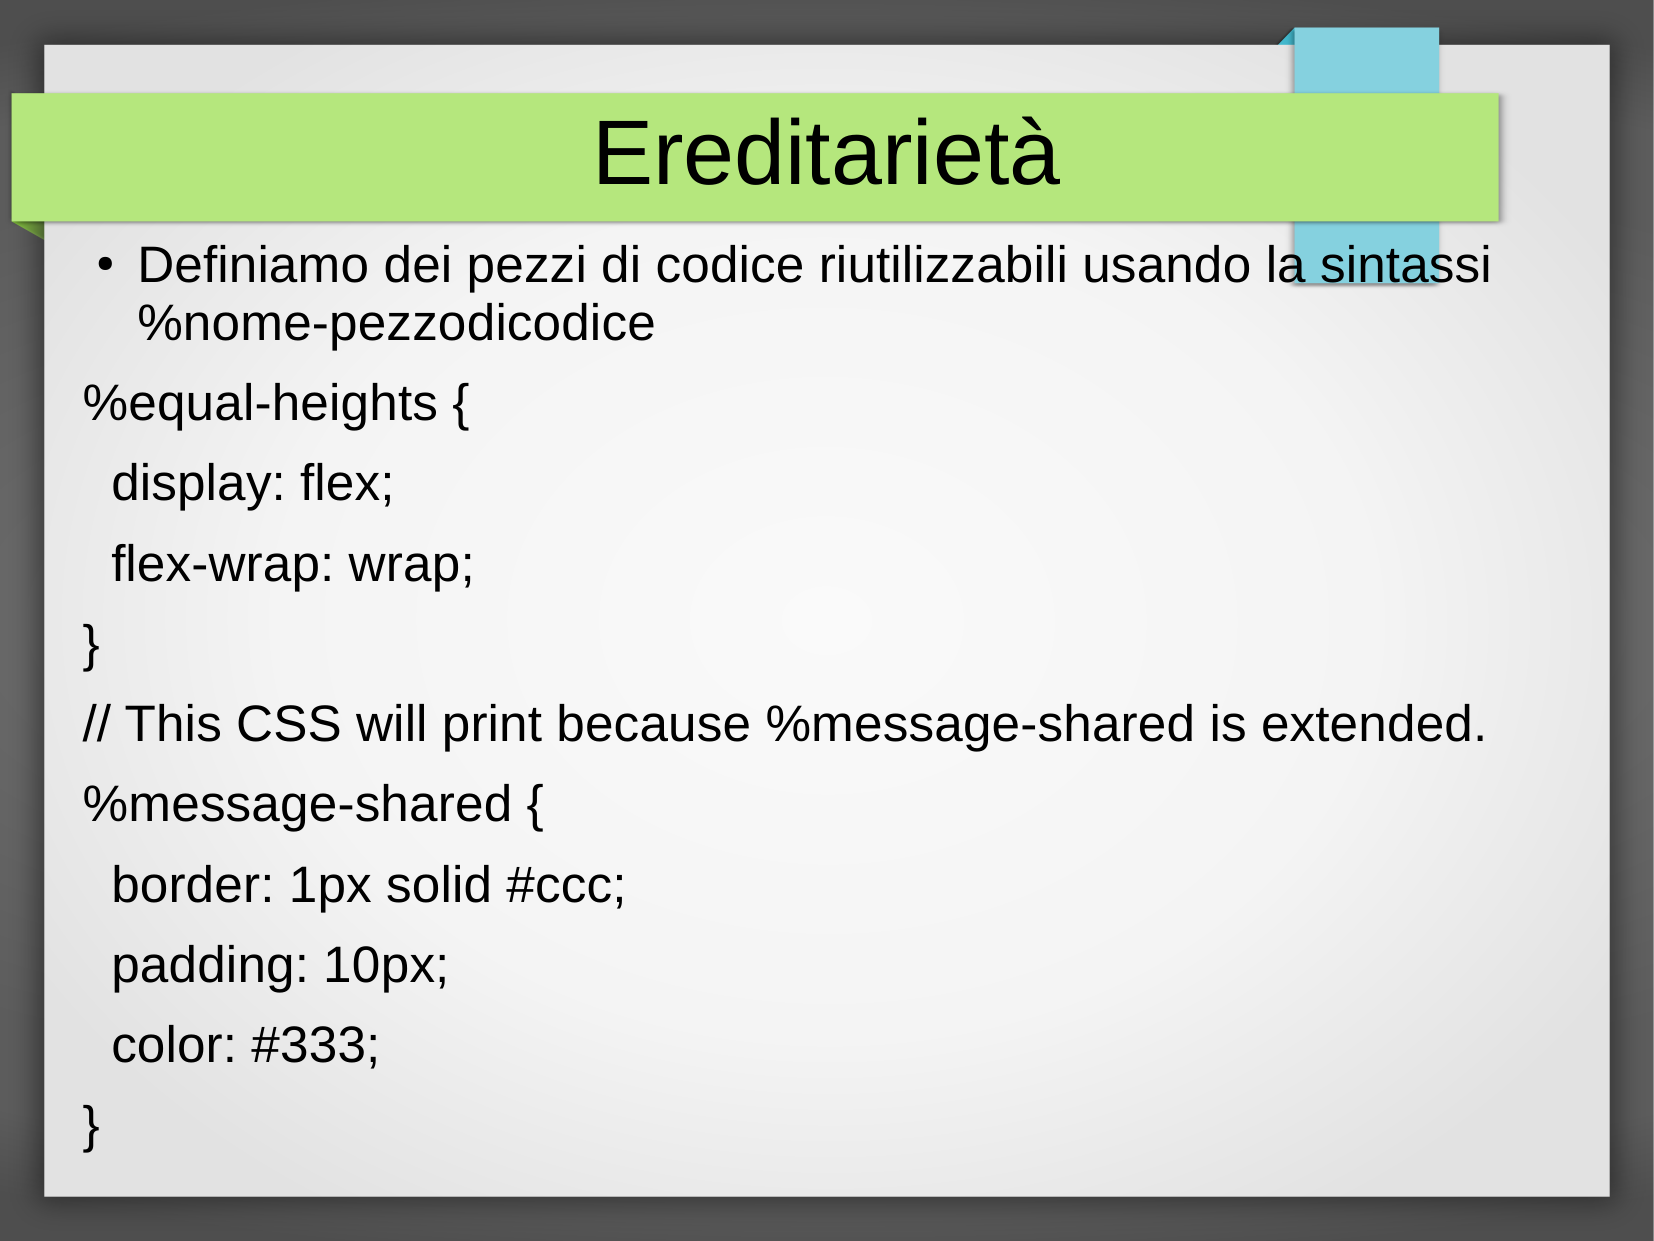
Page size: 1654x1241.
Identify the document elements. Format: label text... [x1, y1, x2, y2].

title Ereditarietà [82, 49, 1571, 236]
list Definiamo dei pezzi di codice riutilizzabili usando la sintassi %nome-pezzodicodice %equal-heights { display: flex; flex-wrap: wrap; } // This CSS will print because %message-shared is extended. %message-shared { border: 1px solid #ccc; padding: 10px; color: #333; } [82, 236, 1571, 1158]
picture [0, 0, 1654, 1241]
